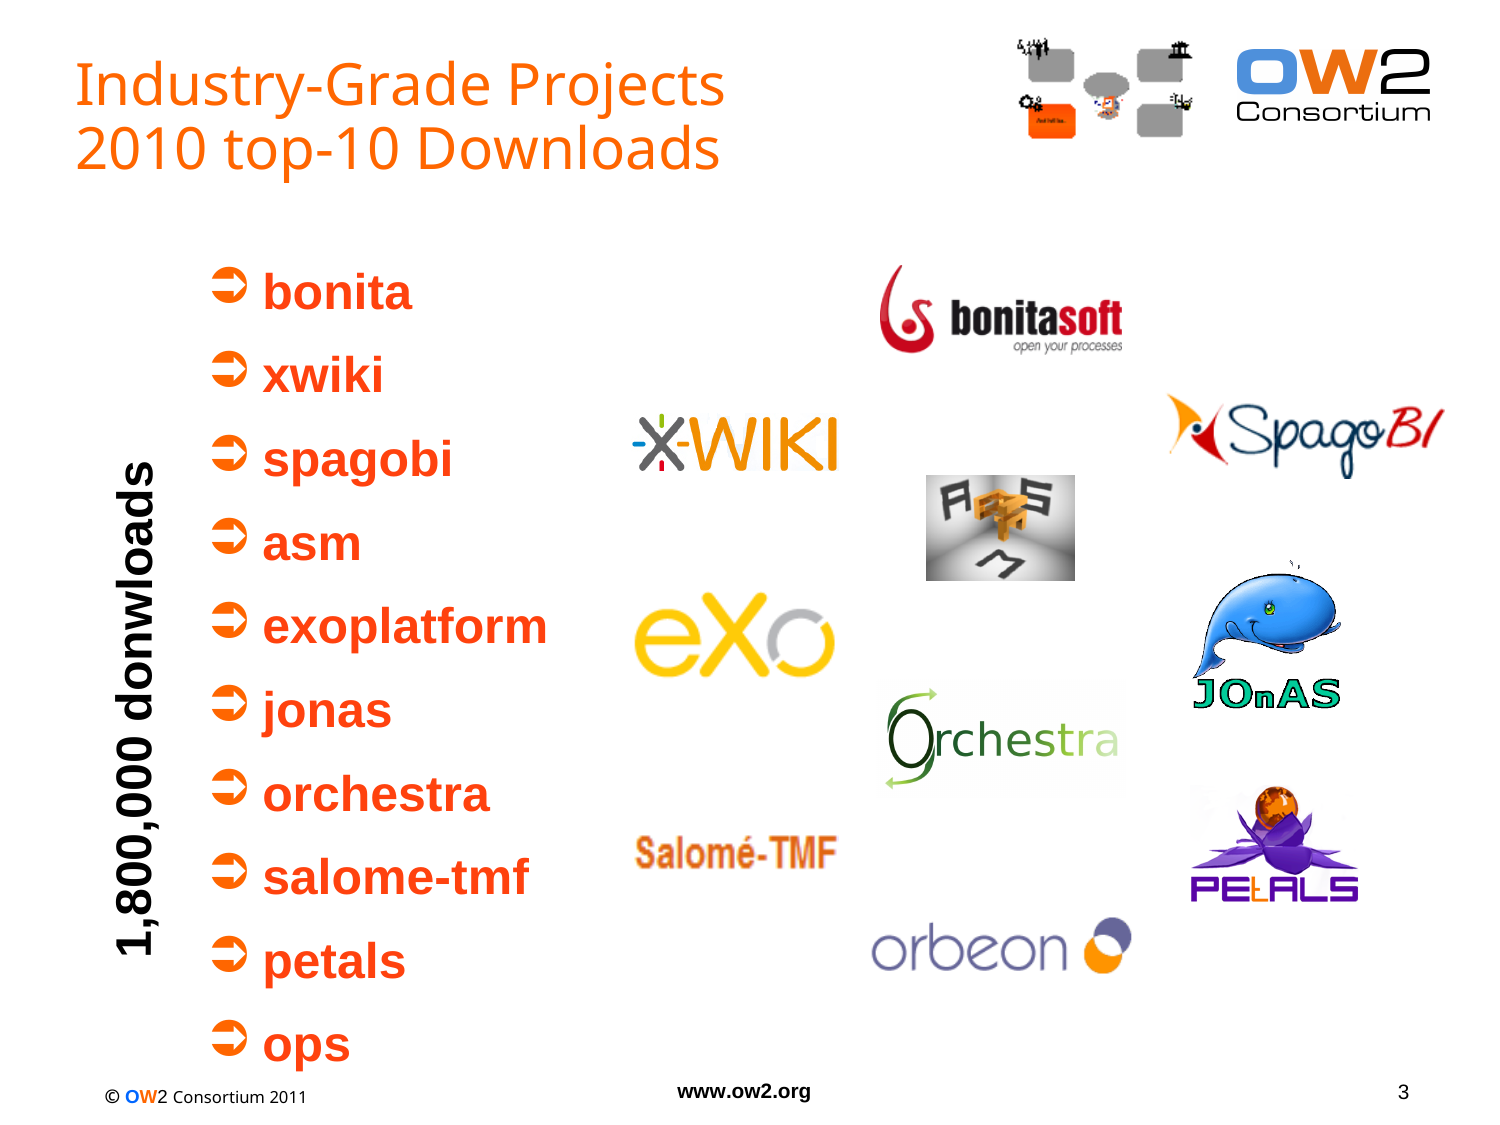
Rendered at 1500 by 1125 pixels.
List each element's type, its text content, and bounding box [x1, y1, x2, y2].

picture [1192, 560, 1341, 709]
picture [876, 679, 1126, 798]
text_box 1,800,000 donwloads [104, 445, 177, 973]
picture [631, 826, 839, 880]
picture [925, 472, 1077, 583]
picture [631, 413, 839, 473]
picture [632, 590, 838, 680]
title Industry-Grade Projects 2010 top-10 Downloads [75, 44, 1175, 193]
picture [1163, 389, 1445, 479]
picture [868, 915, 1134, 975]
list bonita xwiki spagobi asm exoplatform jonas orchestra salome-tmf petals ops [206, 236, 557, 1045]
picture [880, 265, 1122, 355]
picture [1190, 785, 1359, 904]
picture [1013, 32, 1194, 142]
